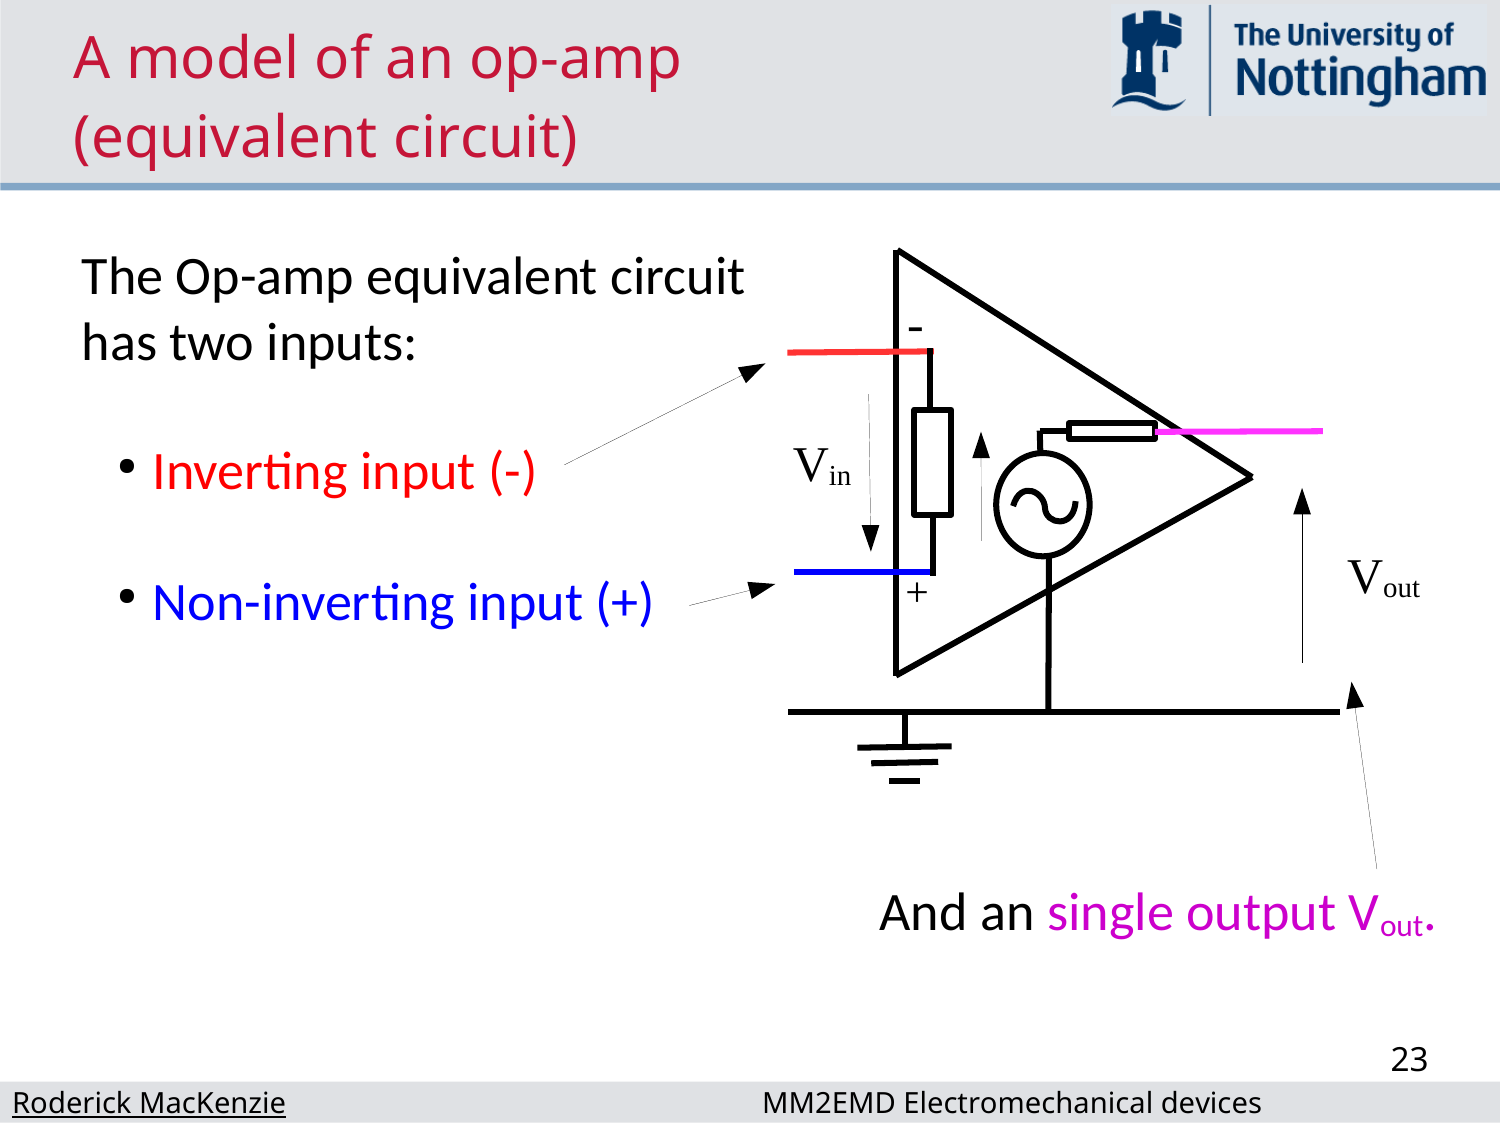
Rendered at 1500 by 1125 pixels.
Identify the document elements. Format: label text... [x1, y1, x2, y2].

text_box - [892, 283, 939, 359]
text_box The Op-amp equivalent circuit has two inputs: Inverting input (-) Non-inverting input (+) [67, 233, 770, 704]
text_box <number> [1375, 1030, 1500, 1101]
title A model of an op-amp (equivalent circuit) [59, 20, 942, 172]
text_box + [890, 557, 944, 623]
picture [1111, 4, 1487, 116]
text_box Vout [1332, 535, 1435, 628]
text_box And an single output Vout. [793, 869, 1500, 1014]
text_box Vin [778, 424, 867, 516]
